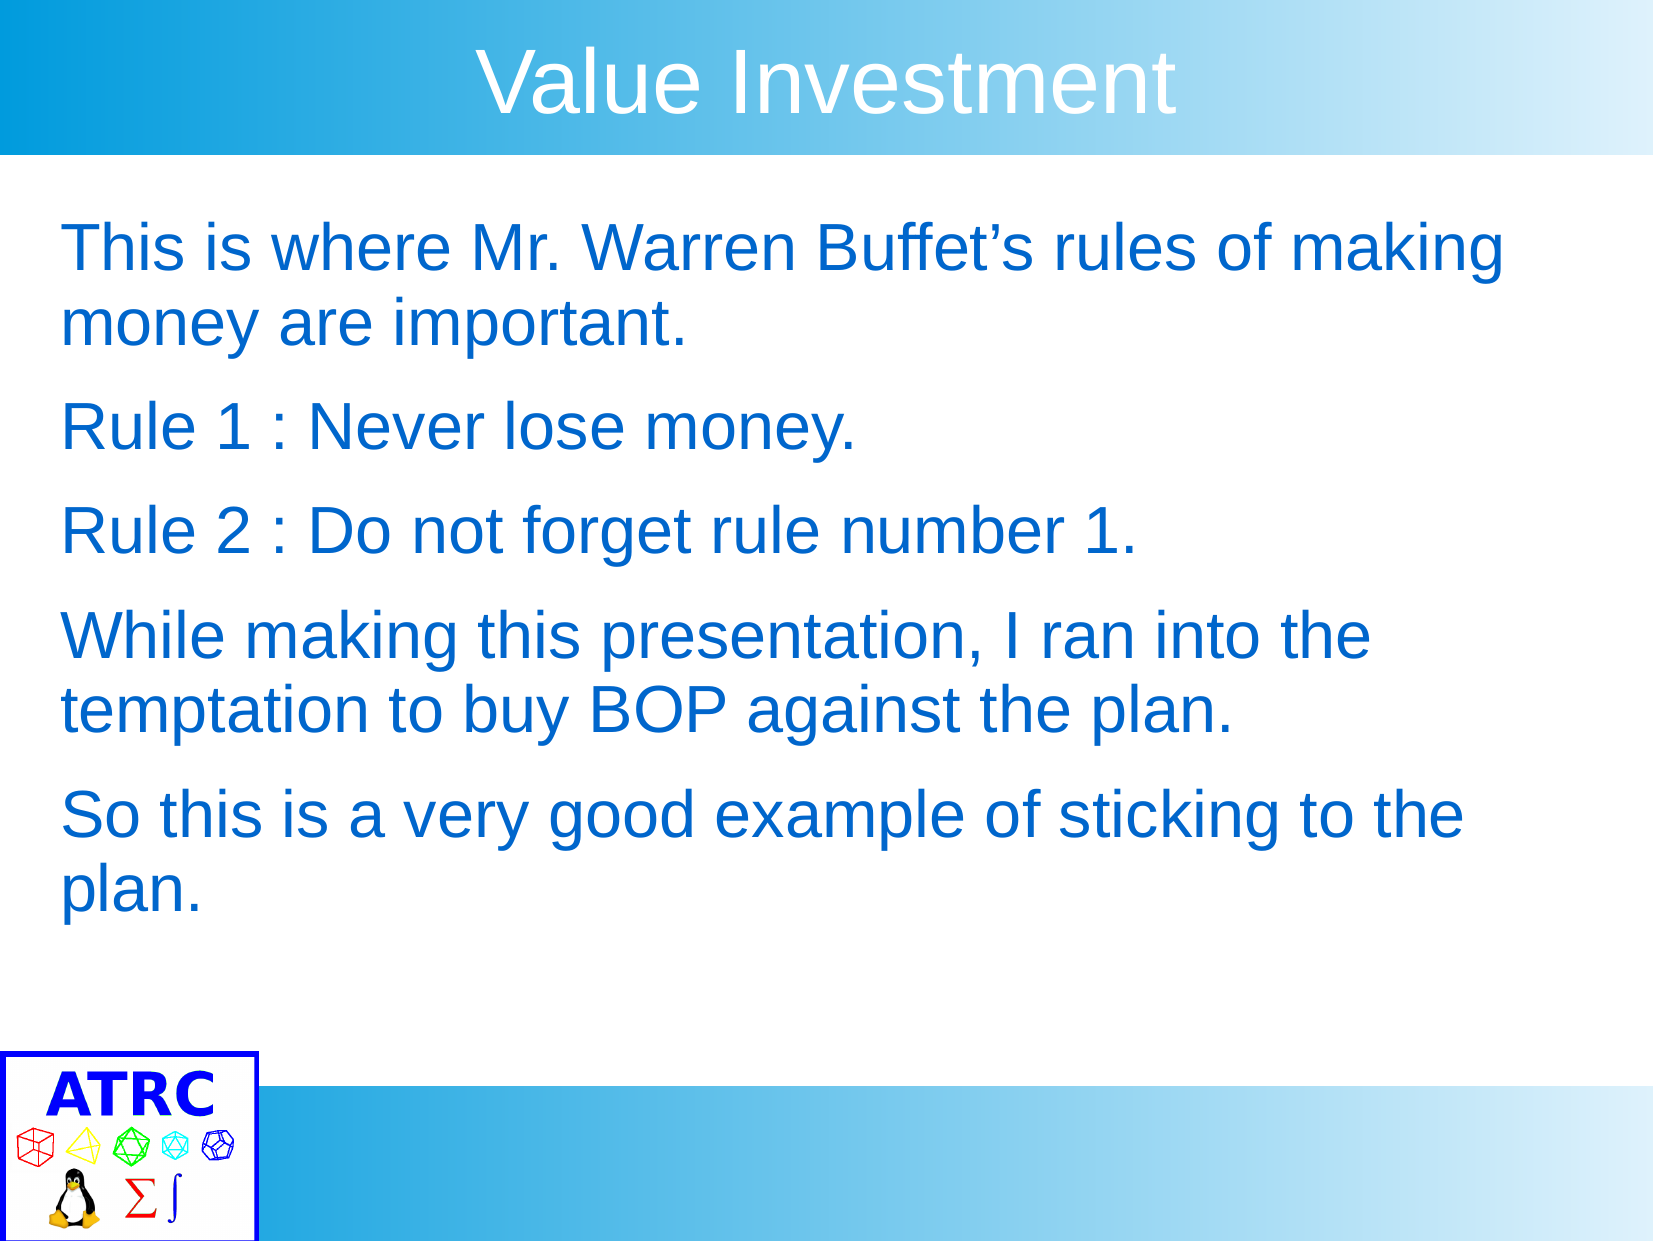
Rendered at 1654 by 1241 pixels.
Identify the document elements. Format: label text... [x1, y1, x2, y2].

title Value Investment [82, 30, 1571, 135]
picture [0, 1051, 259, 1241]
list This is where Mr. Warren Buffet’s rules of making money are important. Rule 1 : Never lose money. Rule 2 : Do not forget rule number 1. While making this presentation, I ran into the temptation to buy BOP against the plan. So this is a very good example of sticking to the plan. [60, 210, 1549, 930]
